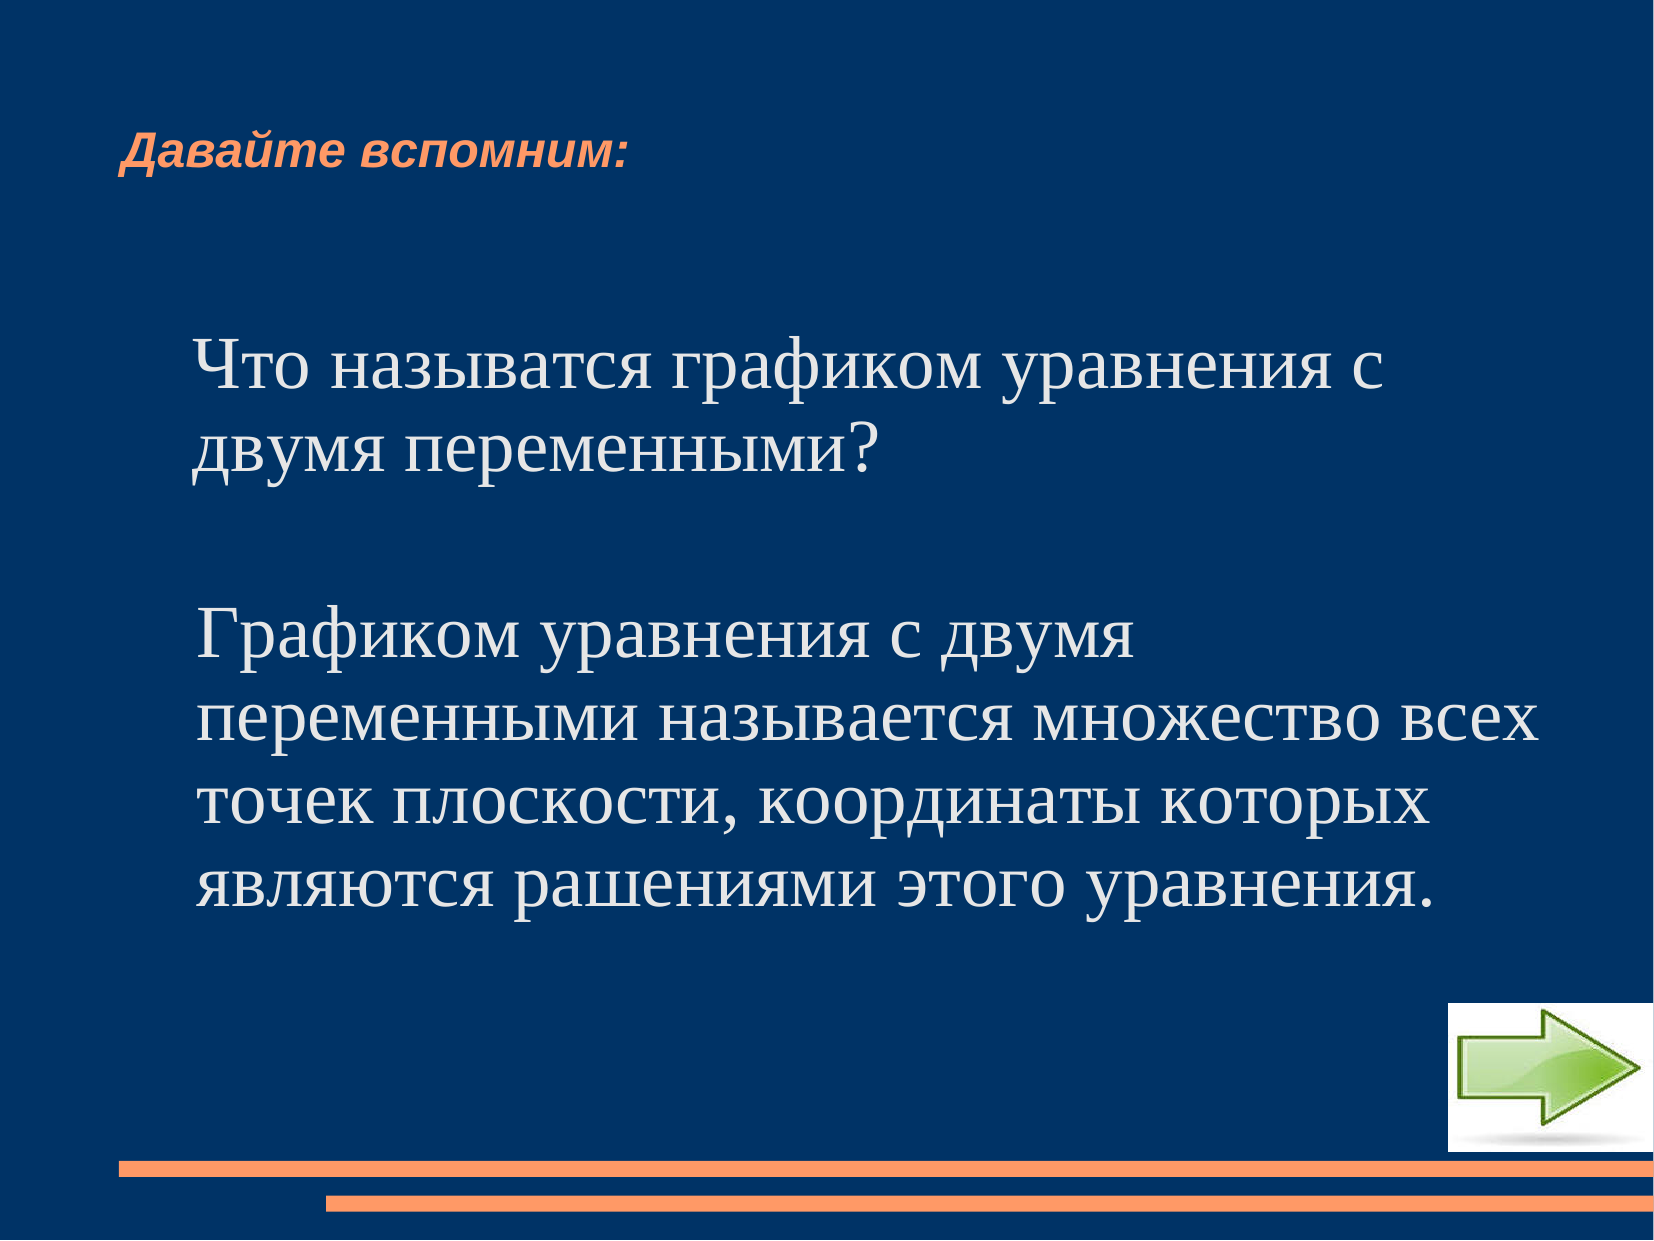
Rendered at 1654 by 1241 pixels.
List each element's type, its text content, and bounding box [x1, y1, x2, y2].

picture [1448, 1003, 1654, 1152]
title Давайте вспомним: [121, 46, 1534, 254]
list Что называтся графиком уравнения с двумя переменными? [121, 322, 1561, 709]
list Графиком уравнения с двумя переменными называется множество всех точек плоскости, координаты которых являются рашениями этого уравнения. [125, 590, 1565, 977]
